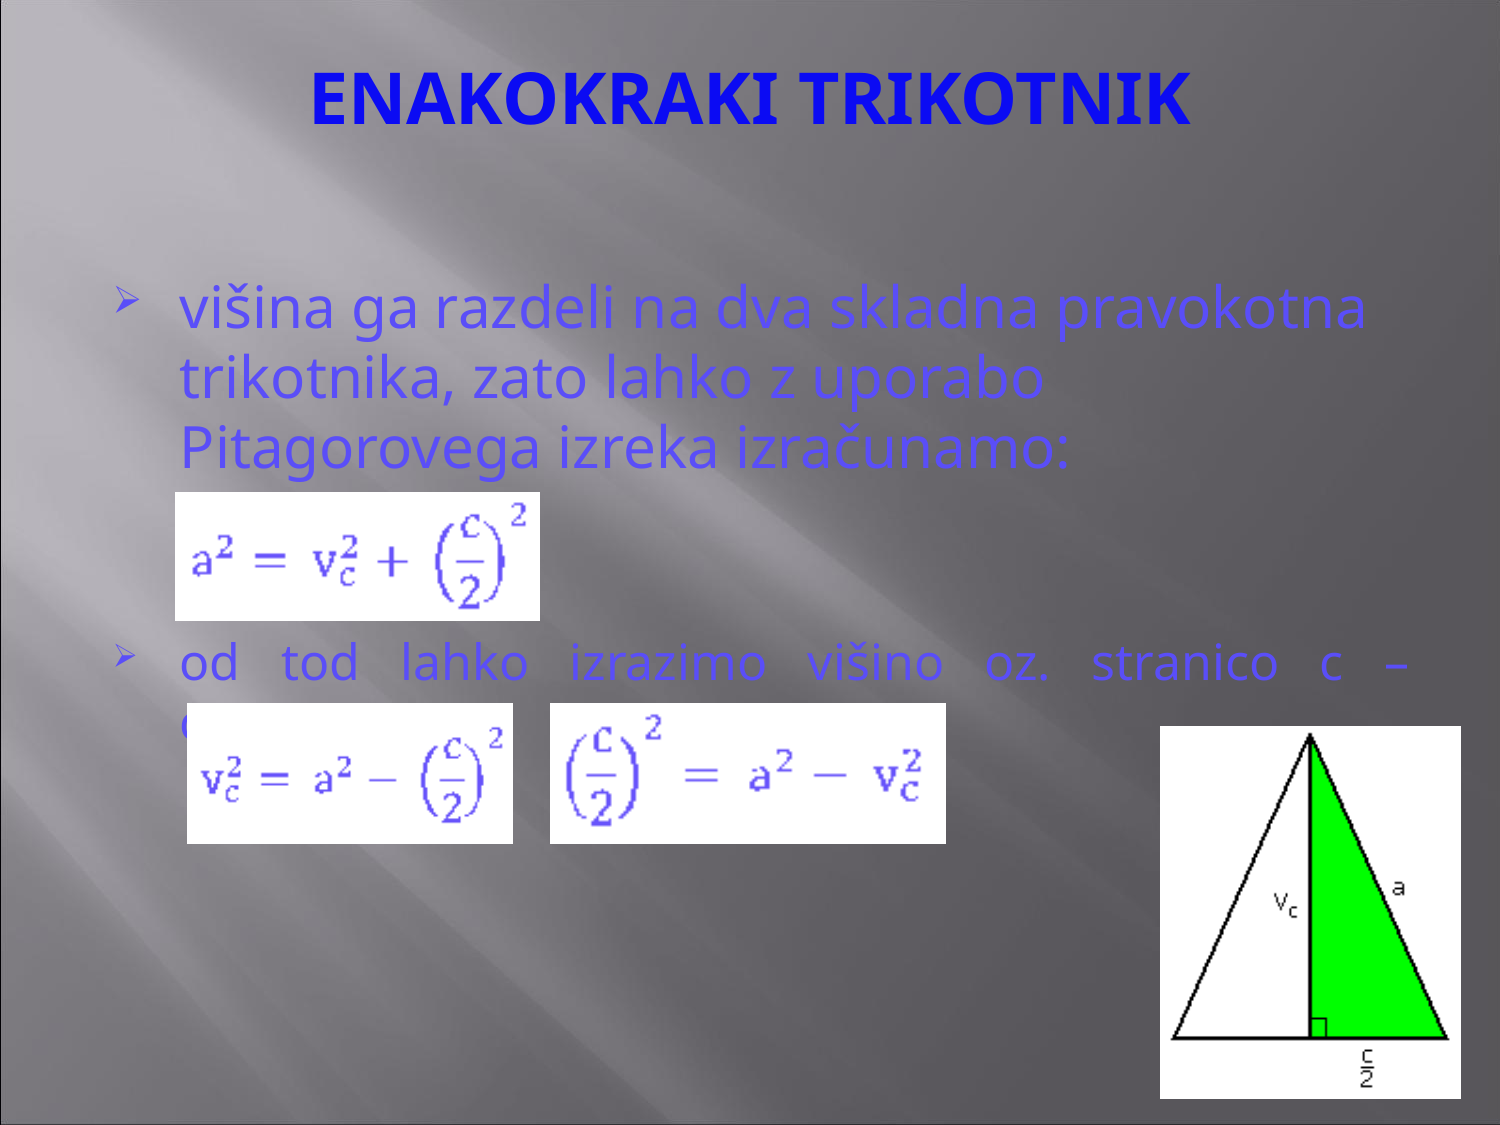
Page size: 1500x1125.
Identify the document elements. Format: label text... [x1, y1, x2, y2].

picture [0, 0, 1500, 1125]
list višina ga razdeli na dva skladna pravokotna trikotnika, zato lahko z uporabo Pitagorovega izreka izračunamo: od tod lahko izrazimo višino oz. stranico c – osnovnico: [75, 262, 1425, 1035]
title ENAKOKRAKI TRIKOTNIK [75, 45, 1425, 233]
